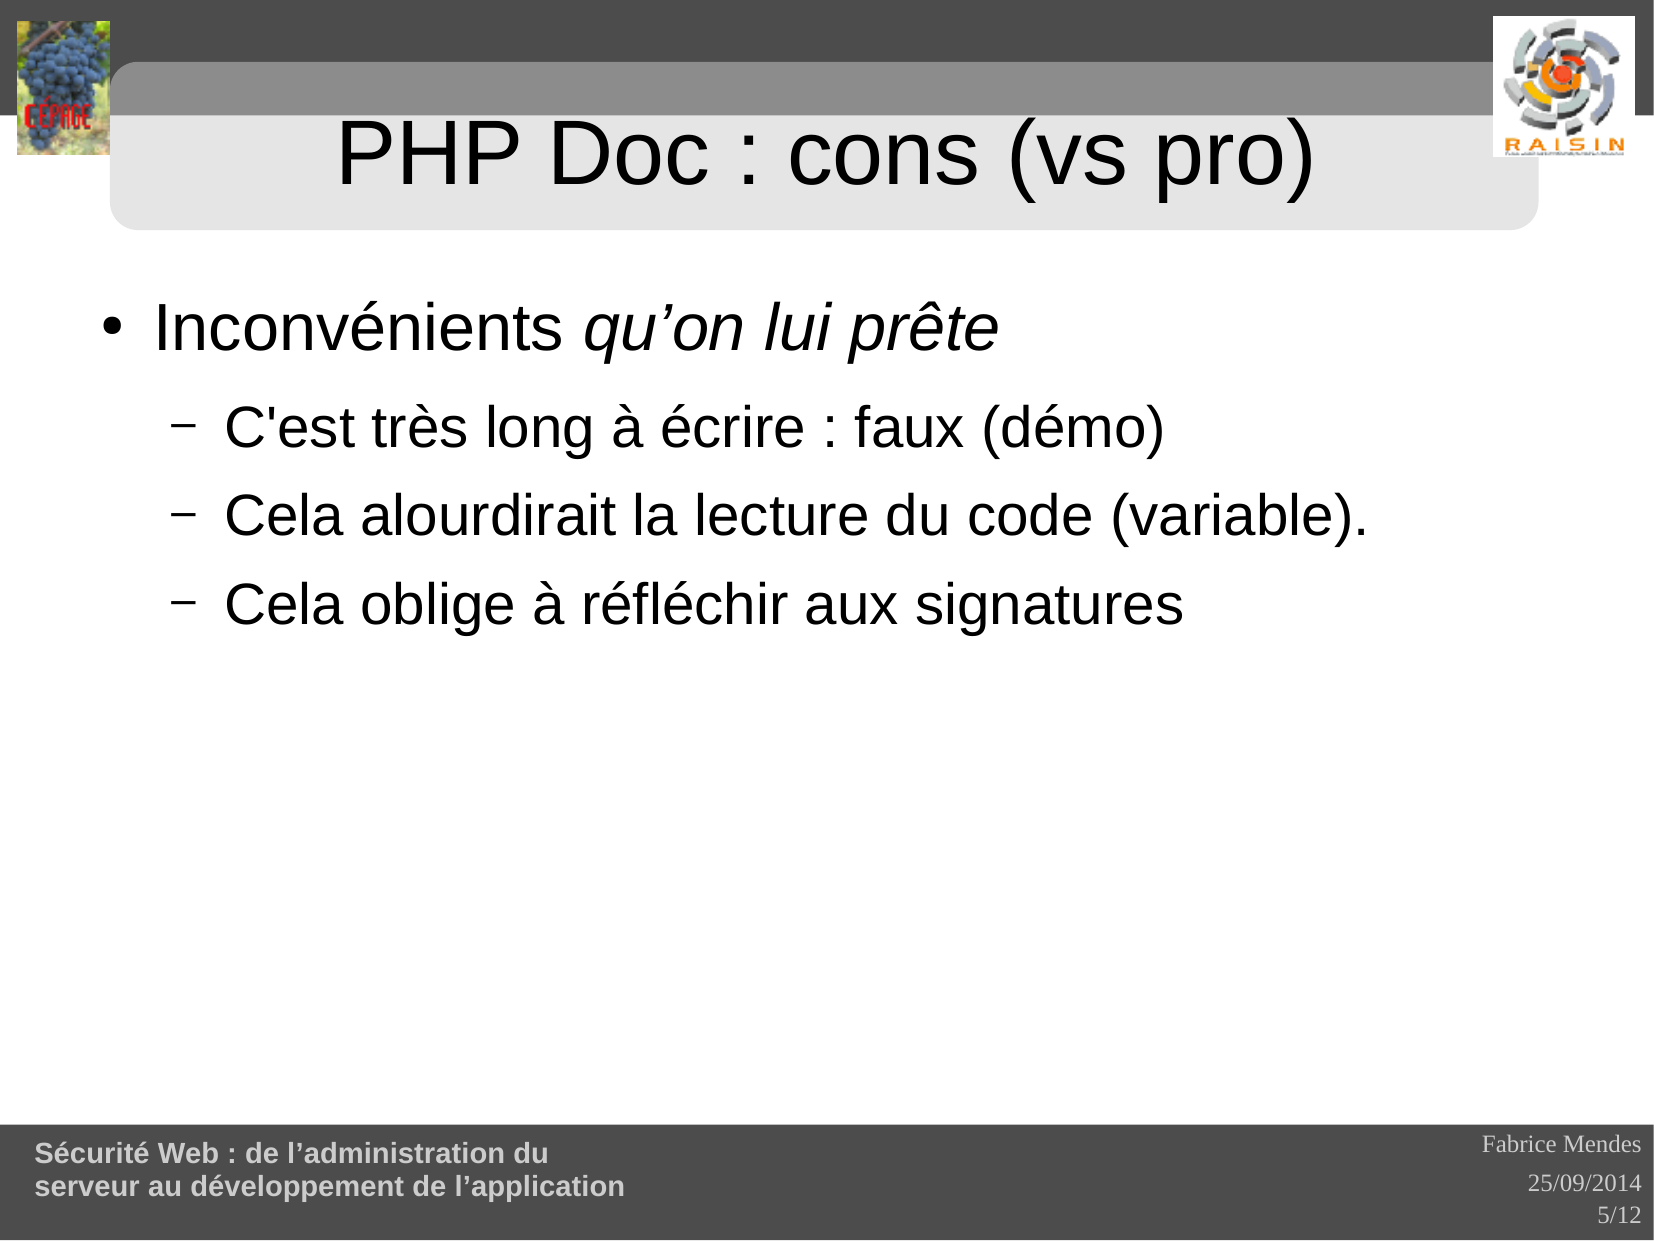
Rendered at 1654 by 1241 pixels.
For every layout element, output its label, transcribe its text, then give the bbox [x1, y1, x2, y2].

picture [17, 21, 110, 155]
title PHP Doc : cons (vs pro) [82, 49, 1571, 257]
list Inconvénients qu’on lui prête C'est très long à écrire : faux (démo) Cela alourdirait la lecture du code (variable). Cela oblige à réfléchir aux signatures [82, 290, 1571, 1010]
picture [1493, 16, 1635, 157]
